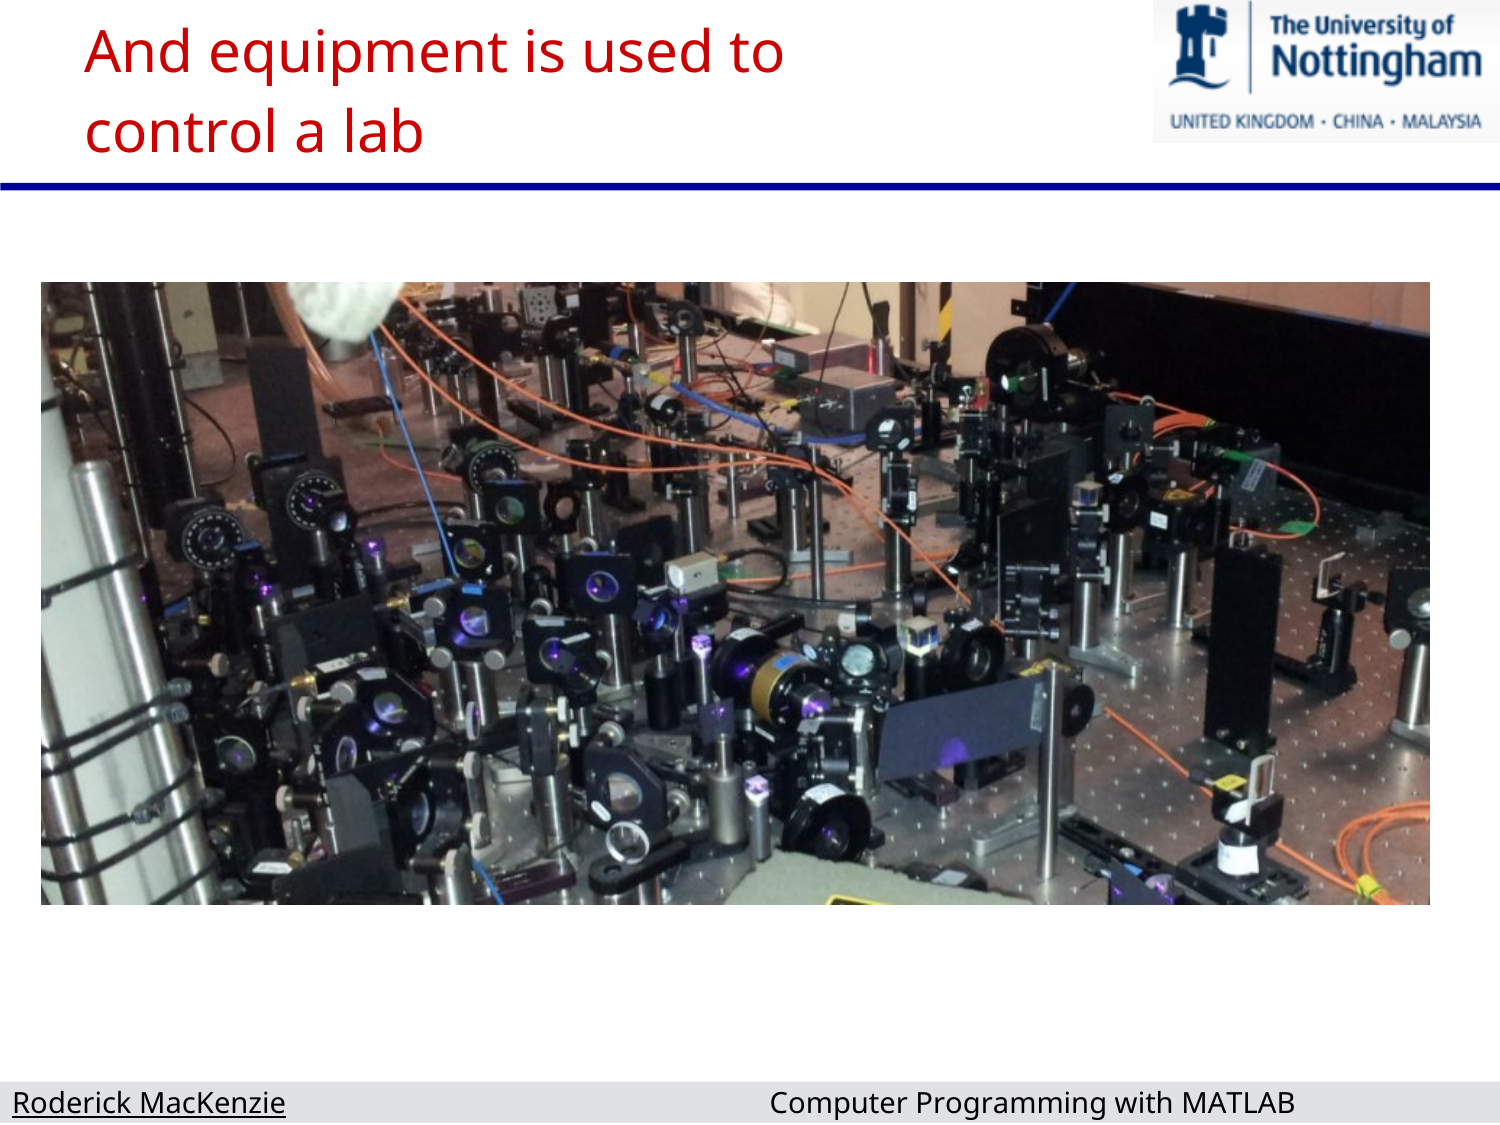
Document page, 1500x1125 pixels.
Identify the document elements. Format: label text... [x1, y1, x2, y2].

picture [41, 282, 1430, 905]
title And equipment is used to control a lab [69, 14, 1308, 166]
picture [1153, 0, 1500, 143]
